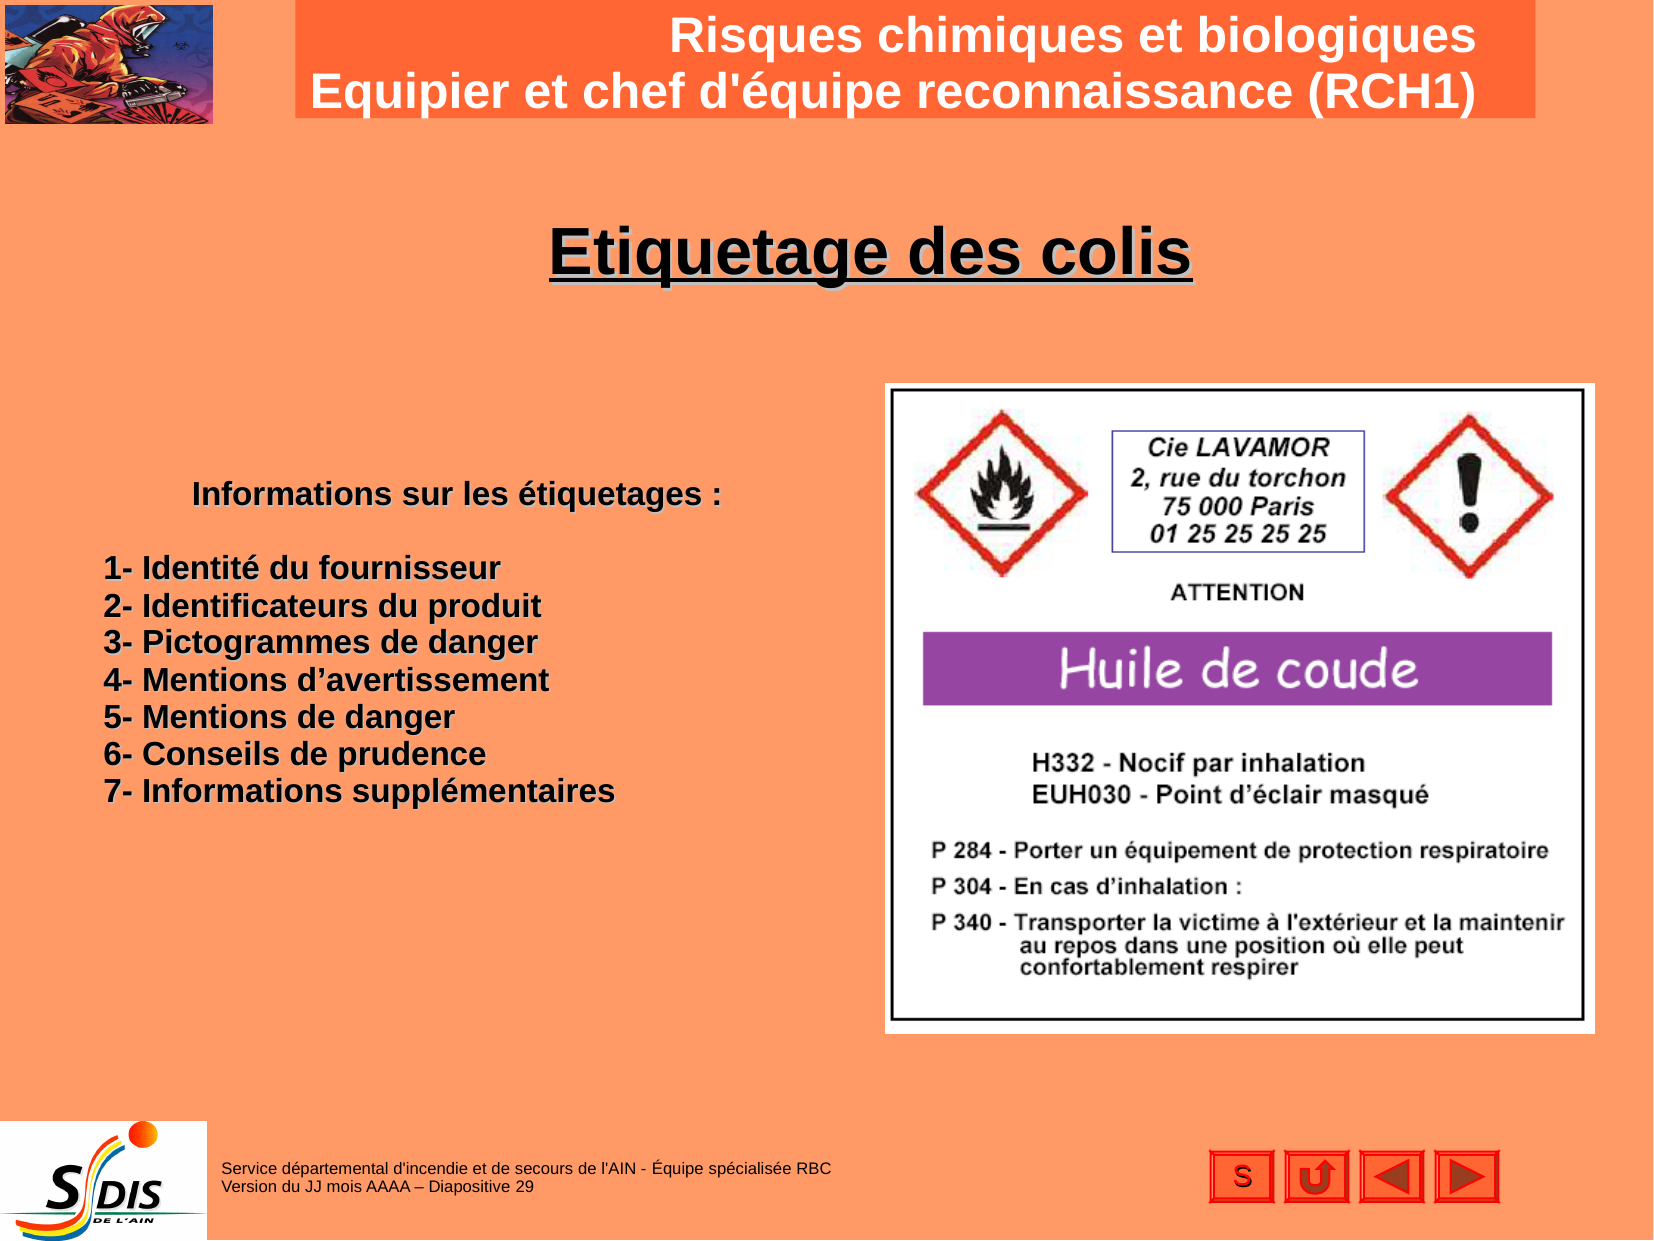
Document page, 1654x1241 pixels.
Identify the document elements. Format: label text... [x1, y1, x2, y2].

text_box [1437, 1151, 1499, 1202]
text_box S [1217, 1151, 1267, 1200]
text_box Etiquetage des colis [472, 206, 1270, 325]
picture [5, 5, 213, 124]
text_box Informations sur les étiquetages : 1- Identité du fournisseur 2- Identificateurs du produit 3- Pictogrammes de danger 4- Mentions d’avertissement 5- Mentions de danger 6- Conseils de prudence 7- Informations supplémentaires [88, 468, 827, 827]
picture [0, 1121, 207, 1241]
text_box [1287, 1151, 1349, 1202]
text_box [1212, 1151, 1274, 1202]
text_box [1362, 1151, 1424, 1202]
picture [885, 383, 1595, 1034]
